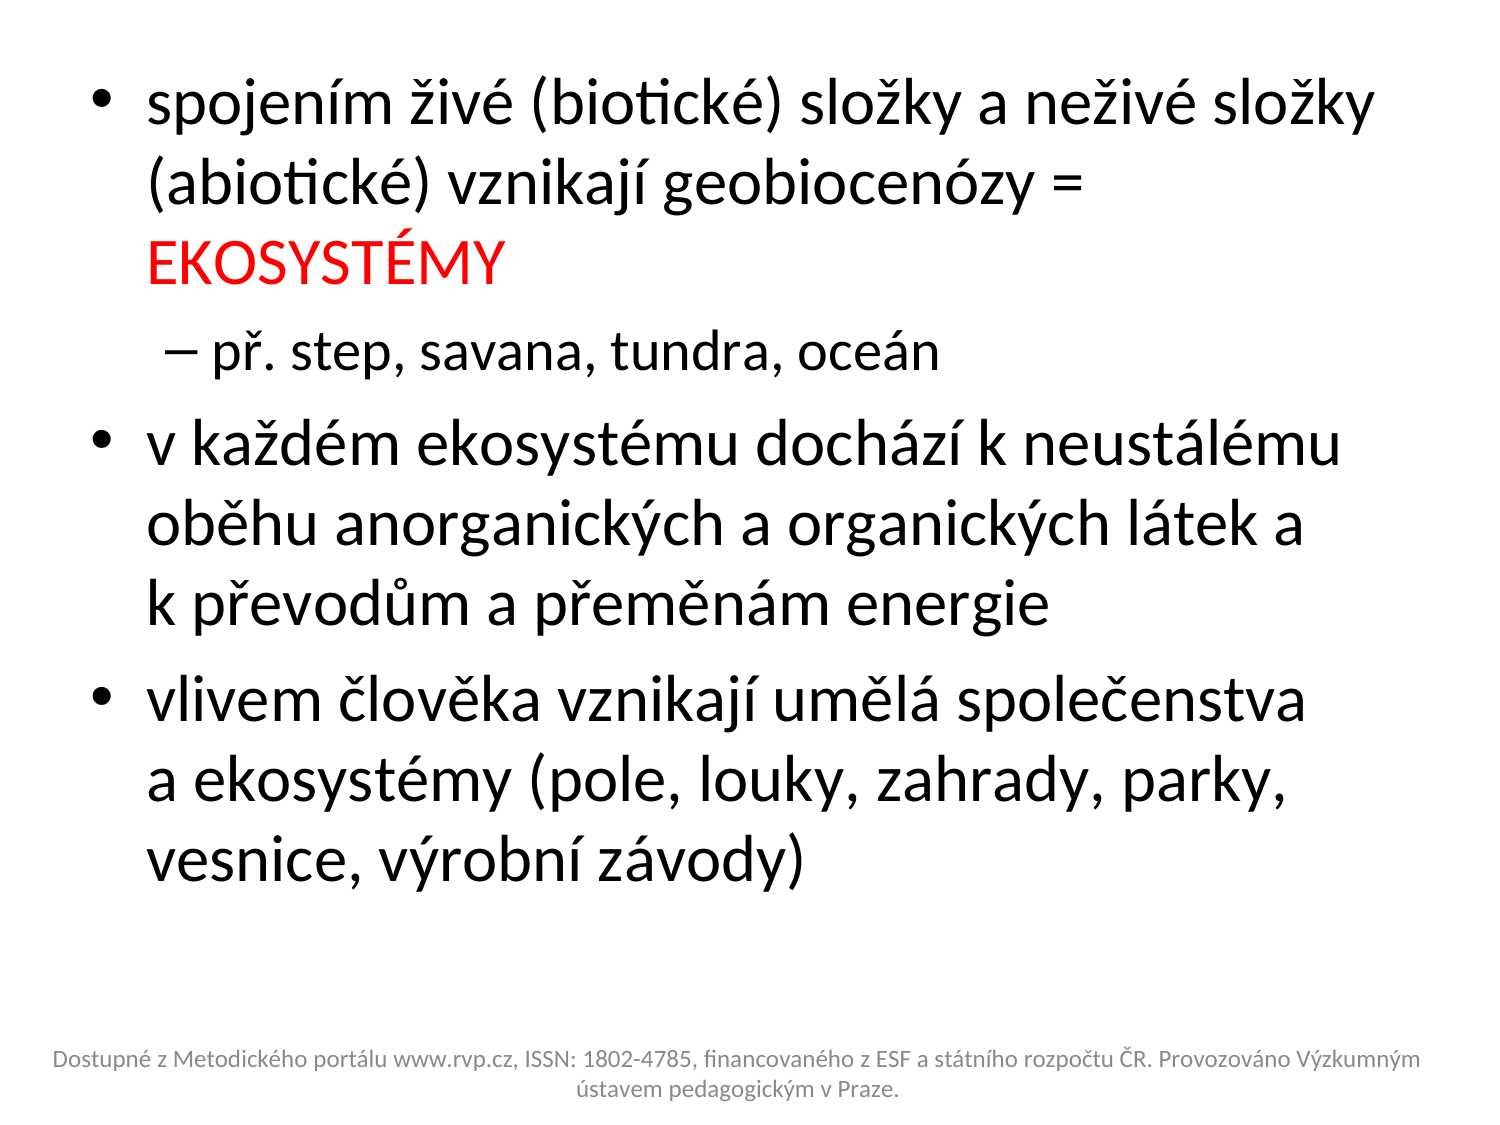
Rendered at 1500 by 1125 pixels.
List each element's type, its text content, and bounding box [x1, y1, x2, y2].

text_box Dostupné z Metodického portálu www.rvp.cz, ISSN: 1802-4785, financovaného z ESF a státního rozpočtu ČR. Provozováno Výzkumným ústavem pedagogickým v Praze. [23, 1042, 1454, 1103]
list spojením živé (biotické) složky a neživé složky (abiotické) vznikají geobiocenózy = EKOSYSTÉMY př. step, savana, tundra, oceán v každém ekosystému dochází k neustálému oběhu anorganických a organických látek a k převodům a přeměnám energie vlivem člověka vznikají umělá společenstva a ekosystémy (pole, louky, zahrady, parky, vesnice, výrobní závody) [75, 50, 1426, 1001]
